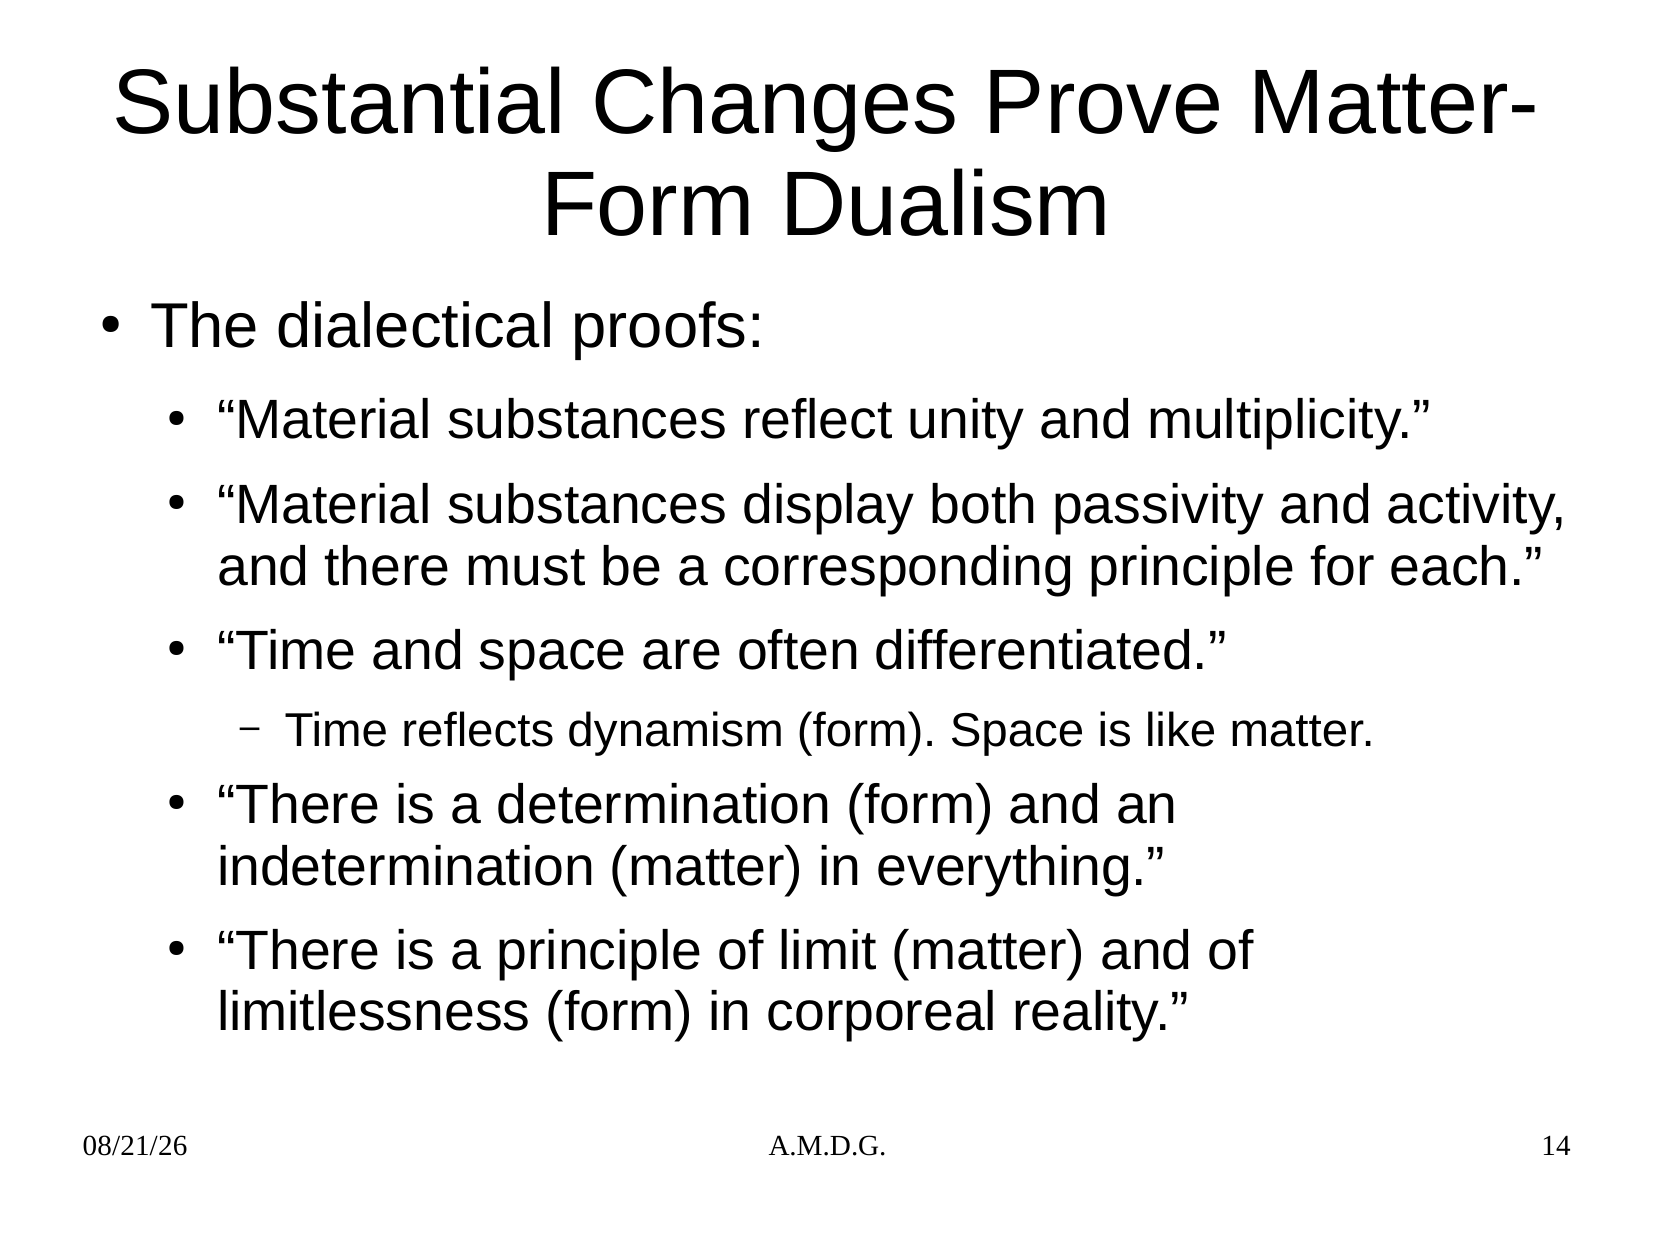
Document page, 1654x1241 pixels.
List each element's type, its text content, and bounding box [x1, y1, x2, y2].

title Substantial Changes Prove Matter-Form Dualism [82, 49, 1571, 257]
list The dialectical proofs: “Material substances reflect unity and multiplicity.” “Material substances display both passivity and activity, and there must be a corresponding principle for each.” “Time and space are often differentiated.” Time reflects dynamism (form). Space is like matter. “There is a determination (form) and an indetermination (matter) in everything.” “There is a principle of limit (matter) and of limitlessness (form) in corporeal reality.” [82, 290, 1571, 1109]
